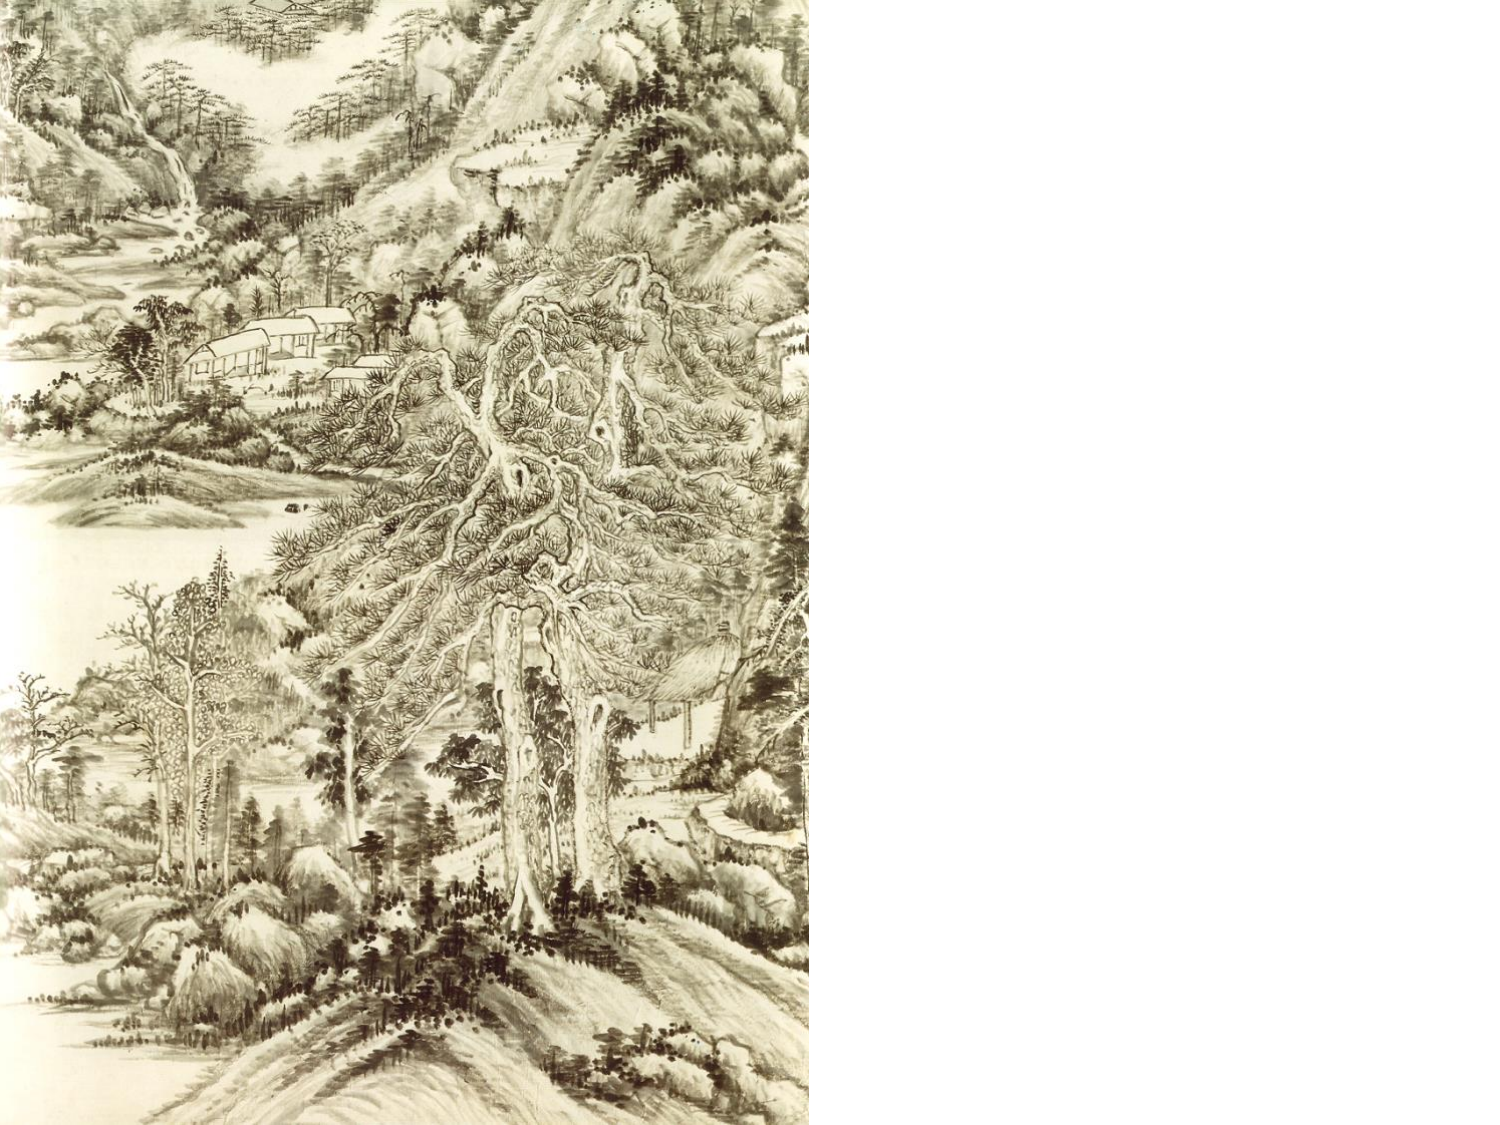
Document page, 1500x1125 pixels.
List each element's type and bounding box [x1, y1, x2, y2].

picture [0, 0, 809, 1125]
